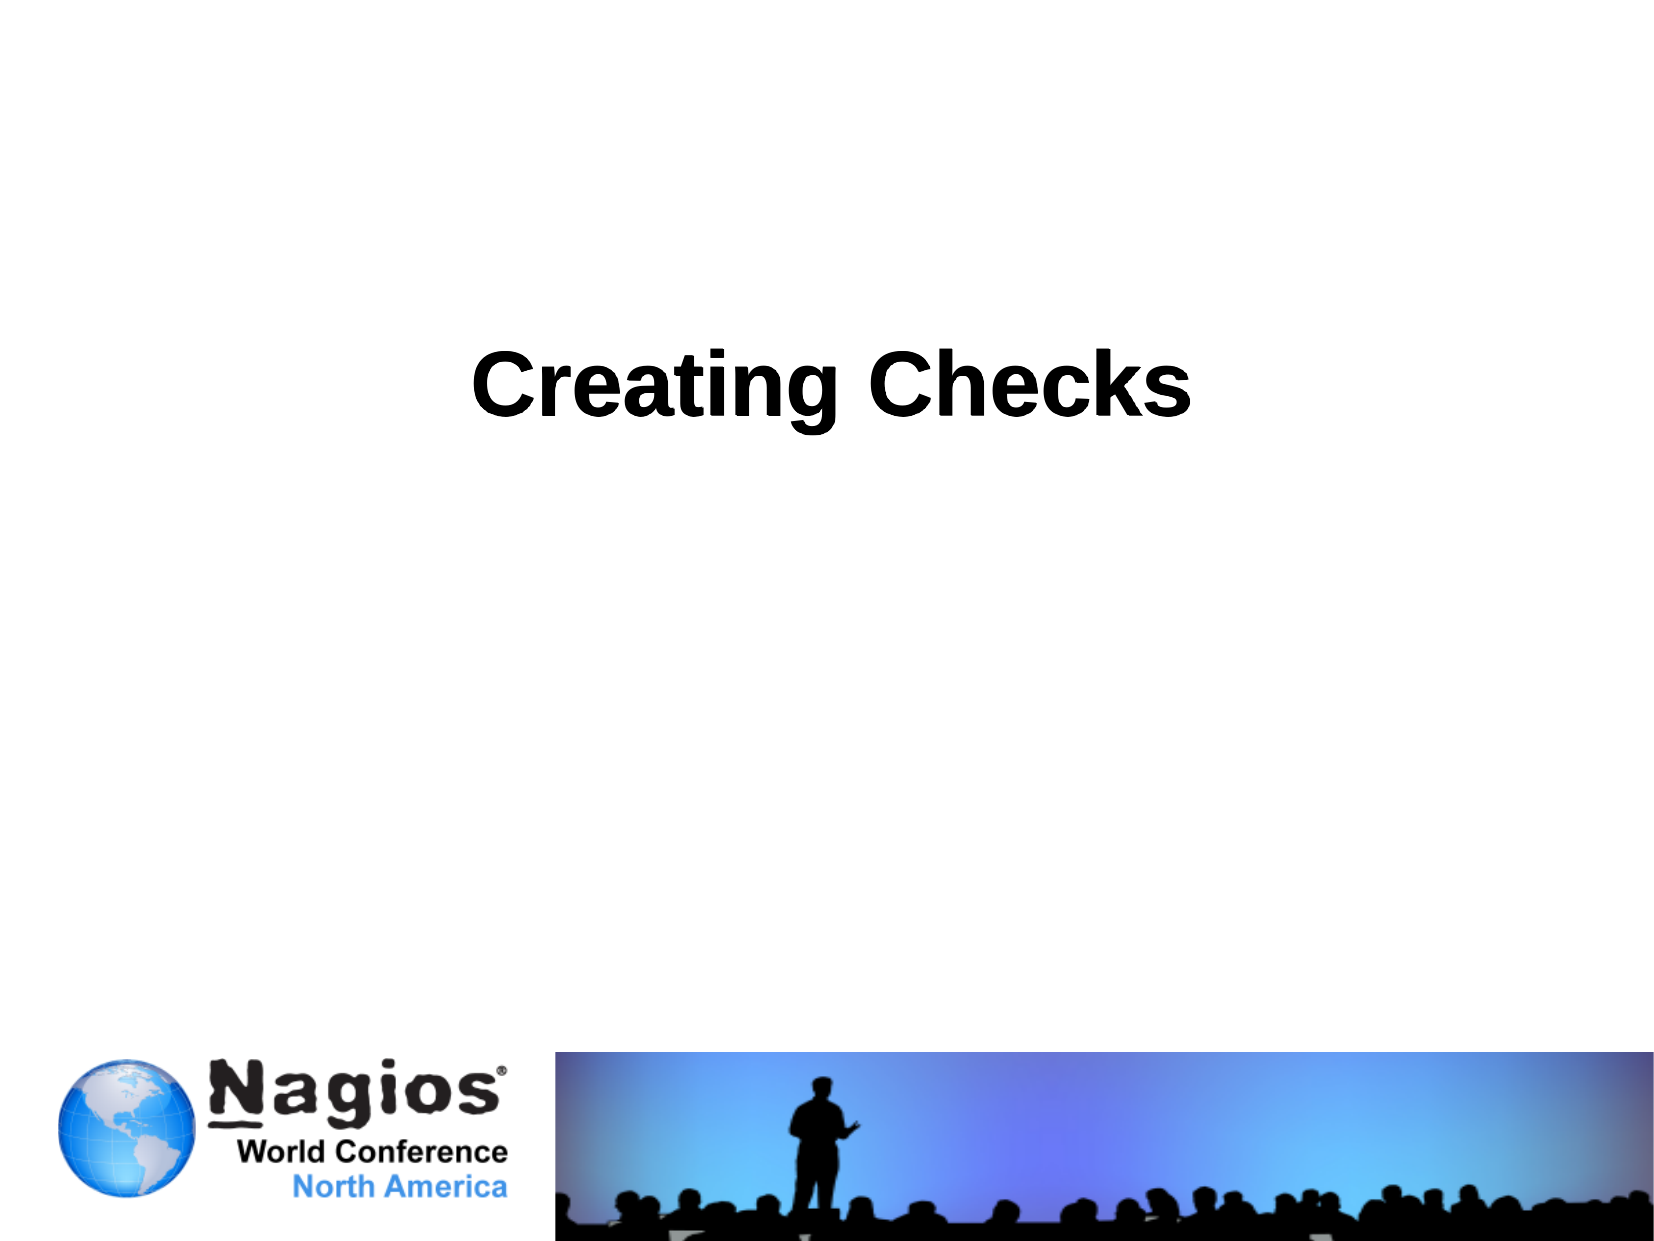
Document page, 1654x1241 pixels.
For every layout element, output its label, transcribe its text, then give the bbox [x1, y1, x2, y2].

picture [58, 1058, 509, 1228]
picture [555, 1052, 1654, 1241]
title Creating Checks [87, 280, 1576, 488]
